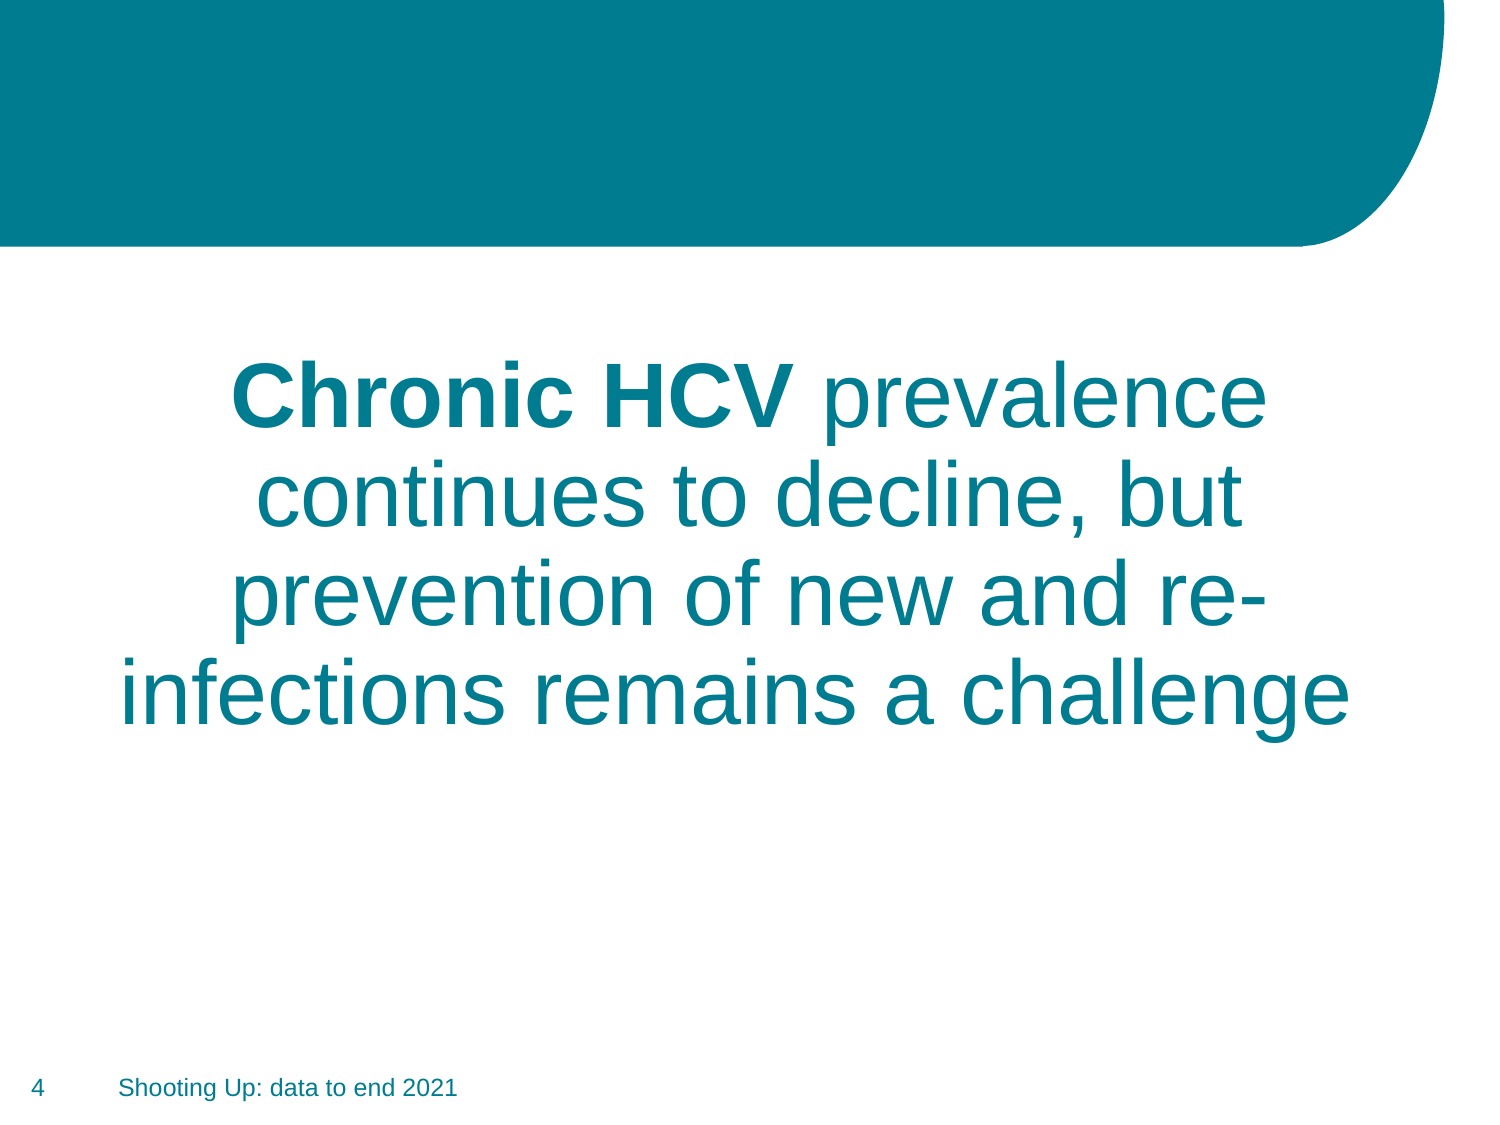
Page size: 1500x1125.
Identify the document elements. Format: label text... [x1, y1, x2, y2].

text_box Shooting Up: data to end 2021 [103, 1056, 1335, 1116]
text_box [16, 1056, 90, 1117]
title Chronic HCV prevalence continues to decline, but prevention of new and re-infections remains a challenge [82, 340, 1418, 563]
